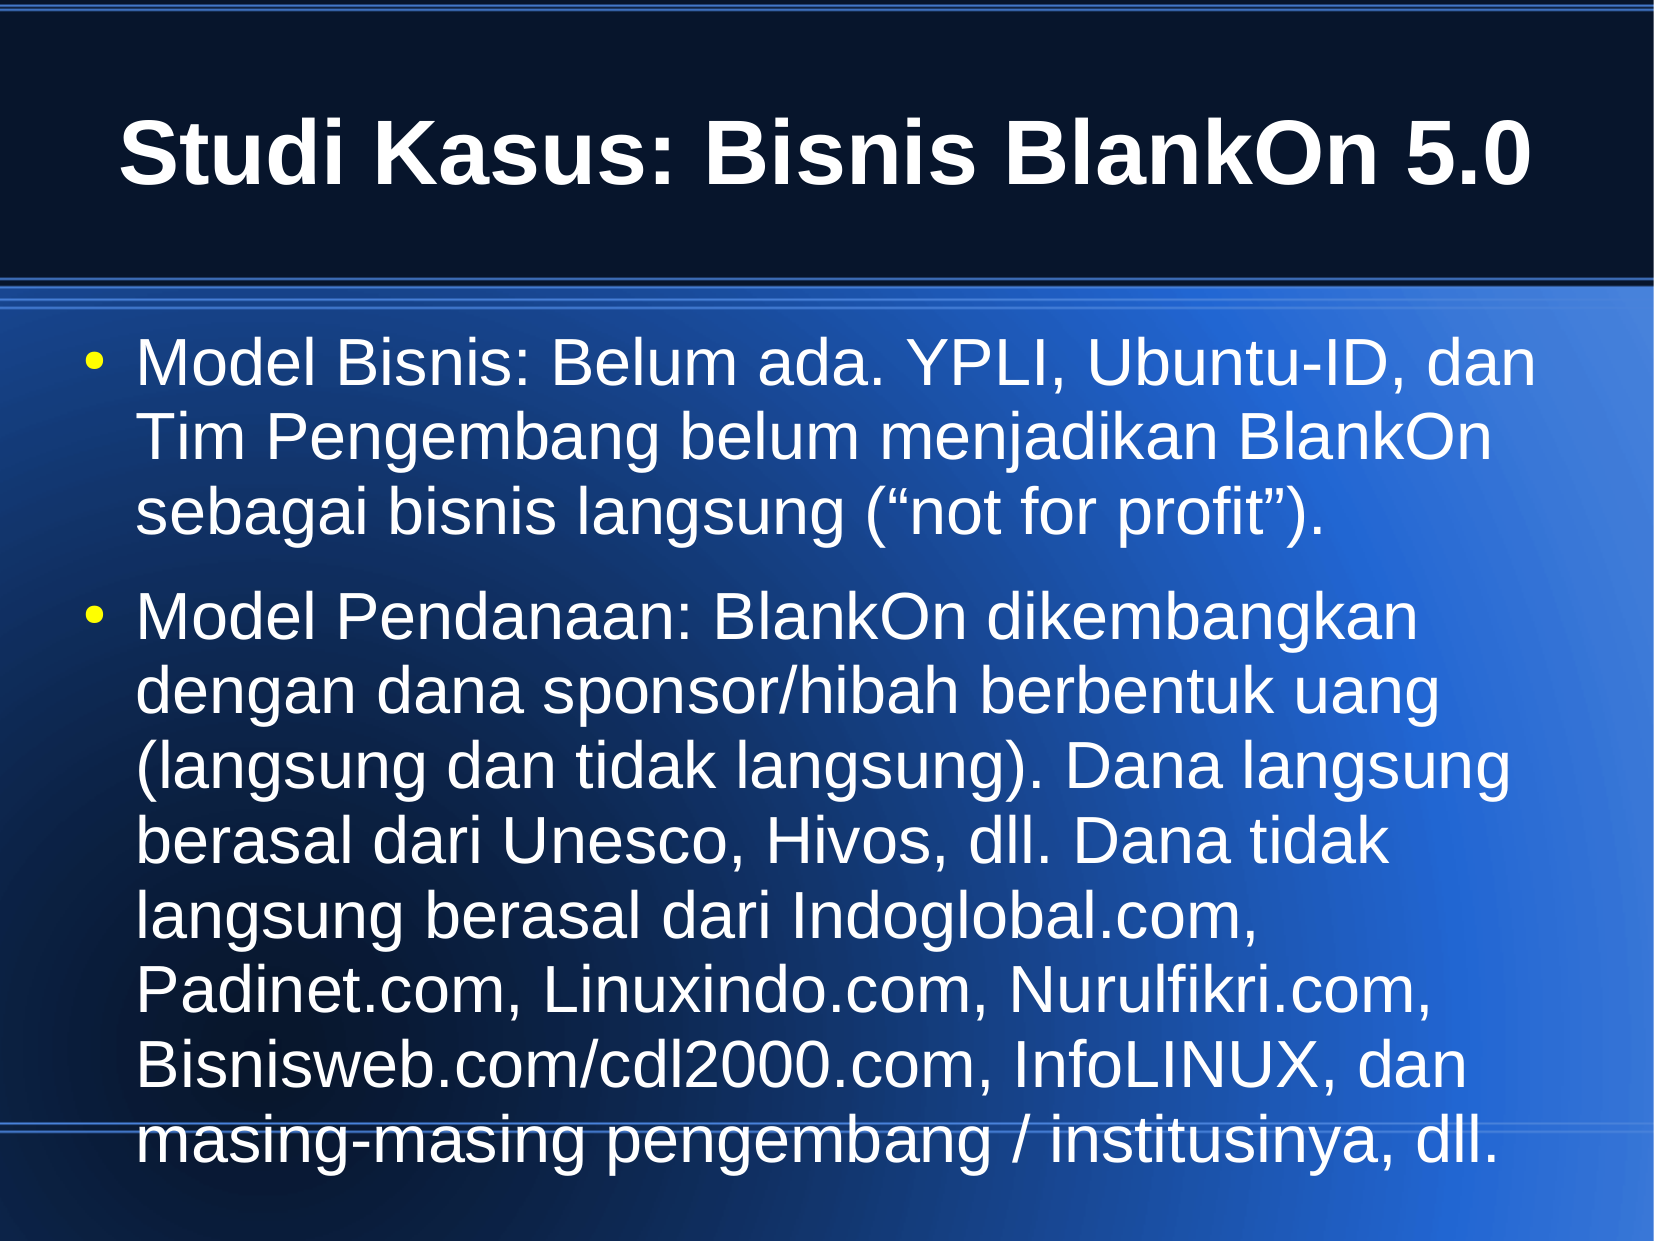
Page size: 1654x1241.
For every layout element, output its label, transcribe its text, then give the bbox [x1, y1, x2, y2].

picture [0, 0, 1654, 1241]
title Studi Kasus: Bisnis BlankOn 5.0 [82, 49, 1571, 257]
list Model Bisnis: Belum ada. YPLI, Ubuntu-ID, dan Tim Pengembang belum menjadikan BlankOn sebagai bisnis langsung (“not for profit”). Model Pendanaan: BlankOn dikembangkan dengan dana sponsor/hibah berbentuk uang (langsung dan tidak langsung). Dana langsung berasal dari Unesco, Hivos, dll. Dana tidak langsung berasal dari Indoglobal.com, Padinet.com, Linuxindo.com, Nurulfikri.com, Bisnisweb.com/cdl2000.com, InfoLINUX, dan masing-masing pengembang / institusinya, dll. [64, 324, 1601, 1177]
